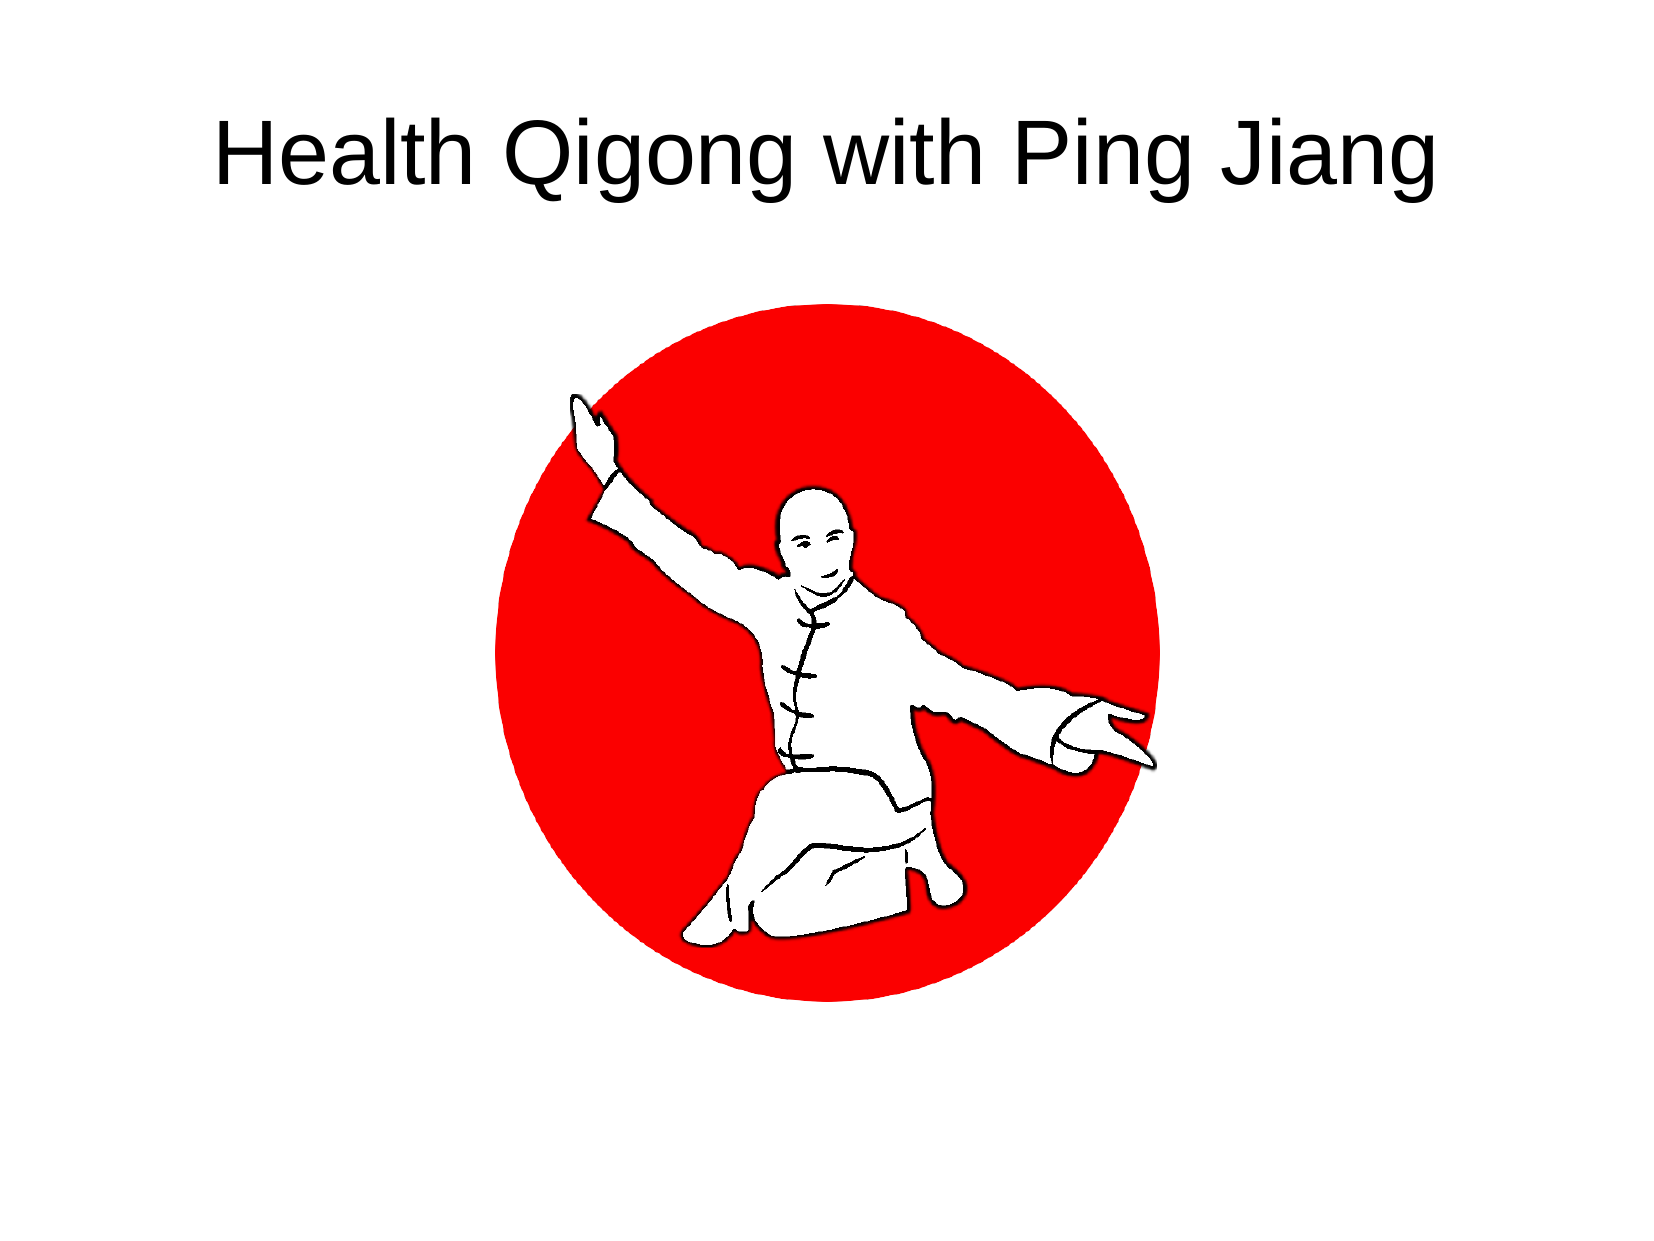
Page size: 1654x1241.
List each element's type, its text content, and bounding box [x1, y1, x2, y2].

picture [483, 290, 1171, 1010]
title Health Qigong with Ping Jiang [82, 49, 1571, 257]
